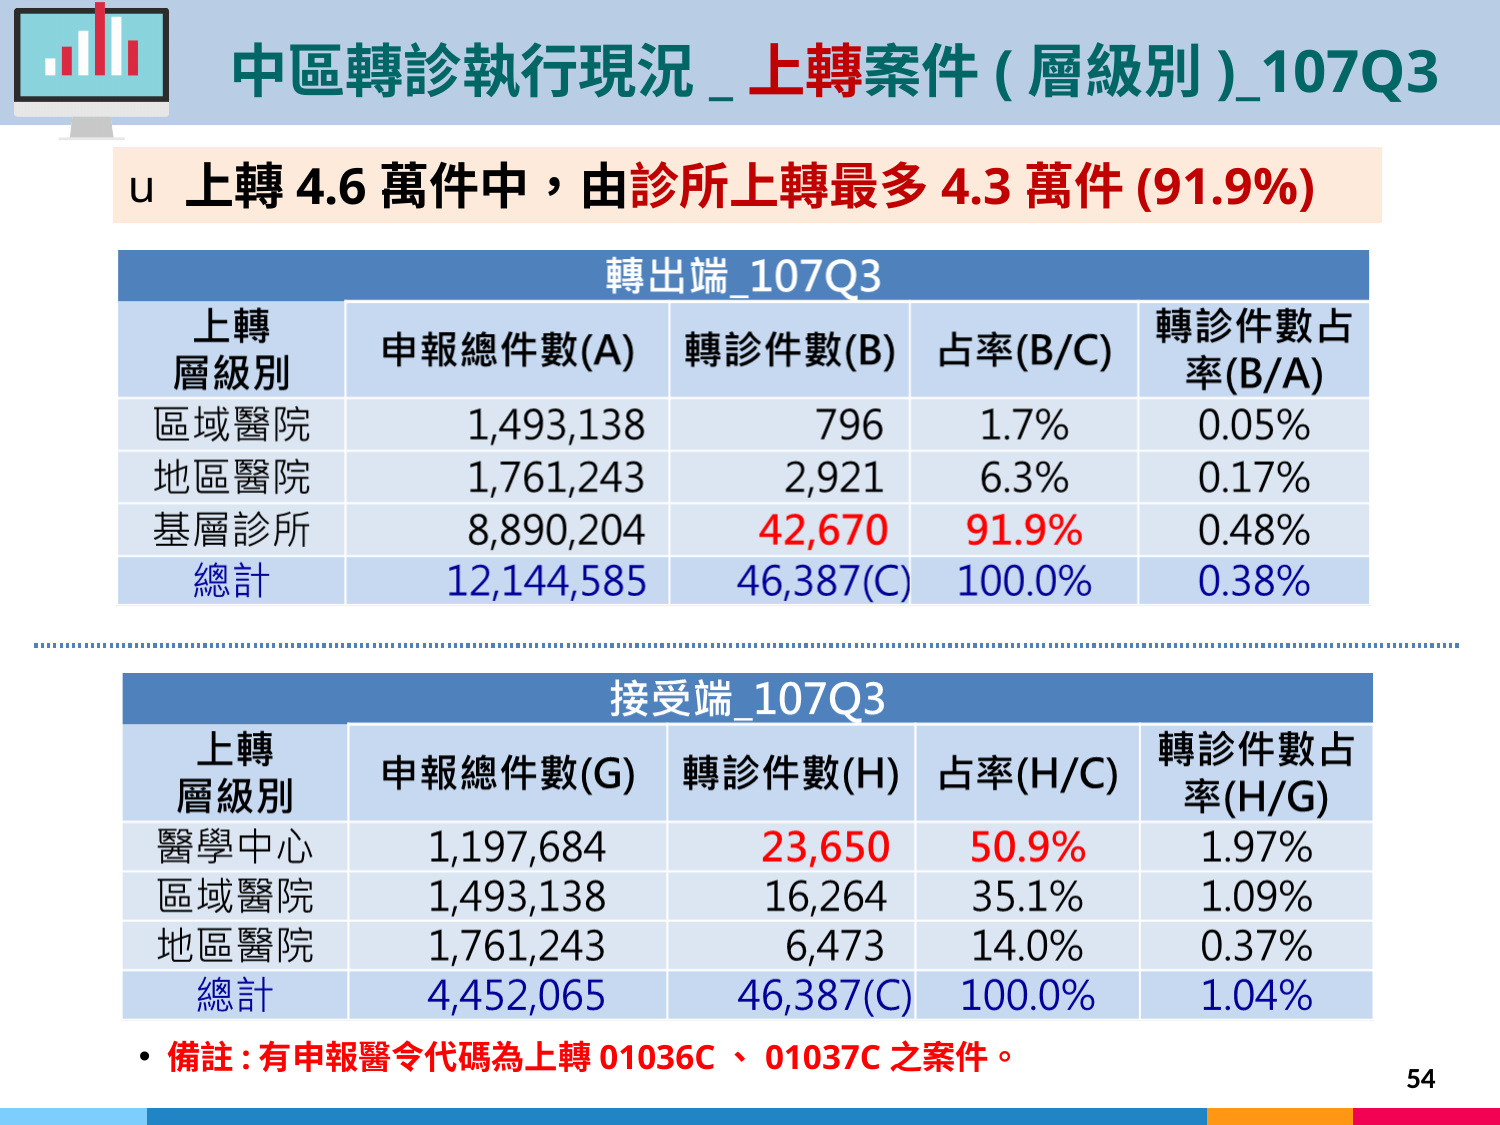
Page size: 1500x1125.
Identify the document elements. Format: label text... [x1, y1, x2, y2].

text_box <編號> [1391, 1043, 1482, 1113]
text_box 備註:有申報醫令代碼為上轉01036C、01037C之案件。 [123, 1028, 1437, 1084]
text_box 上轉4.6萬件中，由診所上轉最多4.3萬件(91.9%) [112, 147, 1383, 223]
picture [121, 661, 1374, 1045]
picture [116, 239, 1371, 631]
picture [14, 0, 169, 143]
title 中區轉診執行現況_上轉案件(層級別)_107Q3 [169, 0, 1500, 138]
